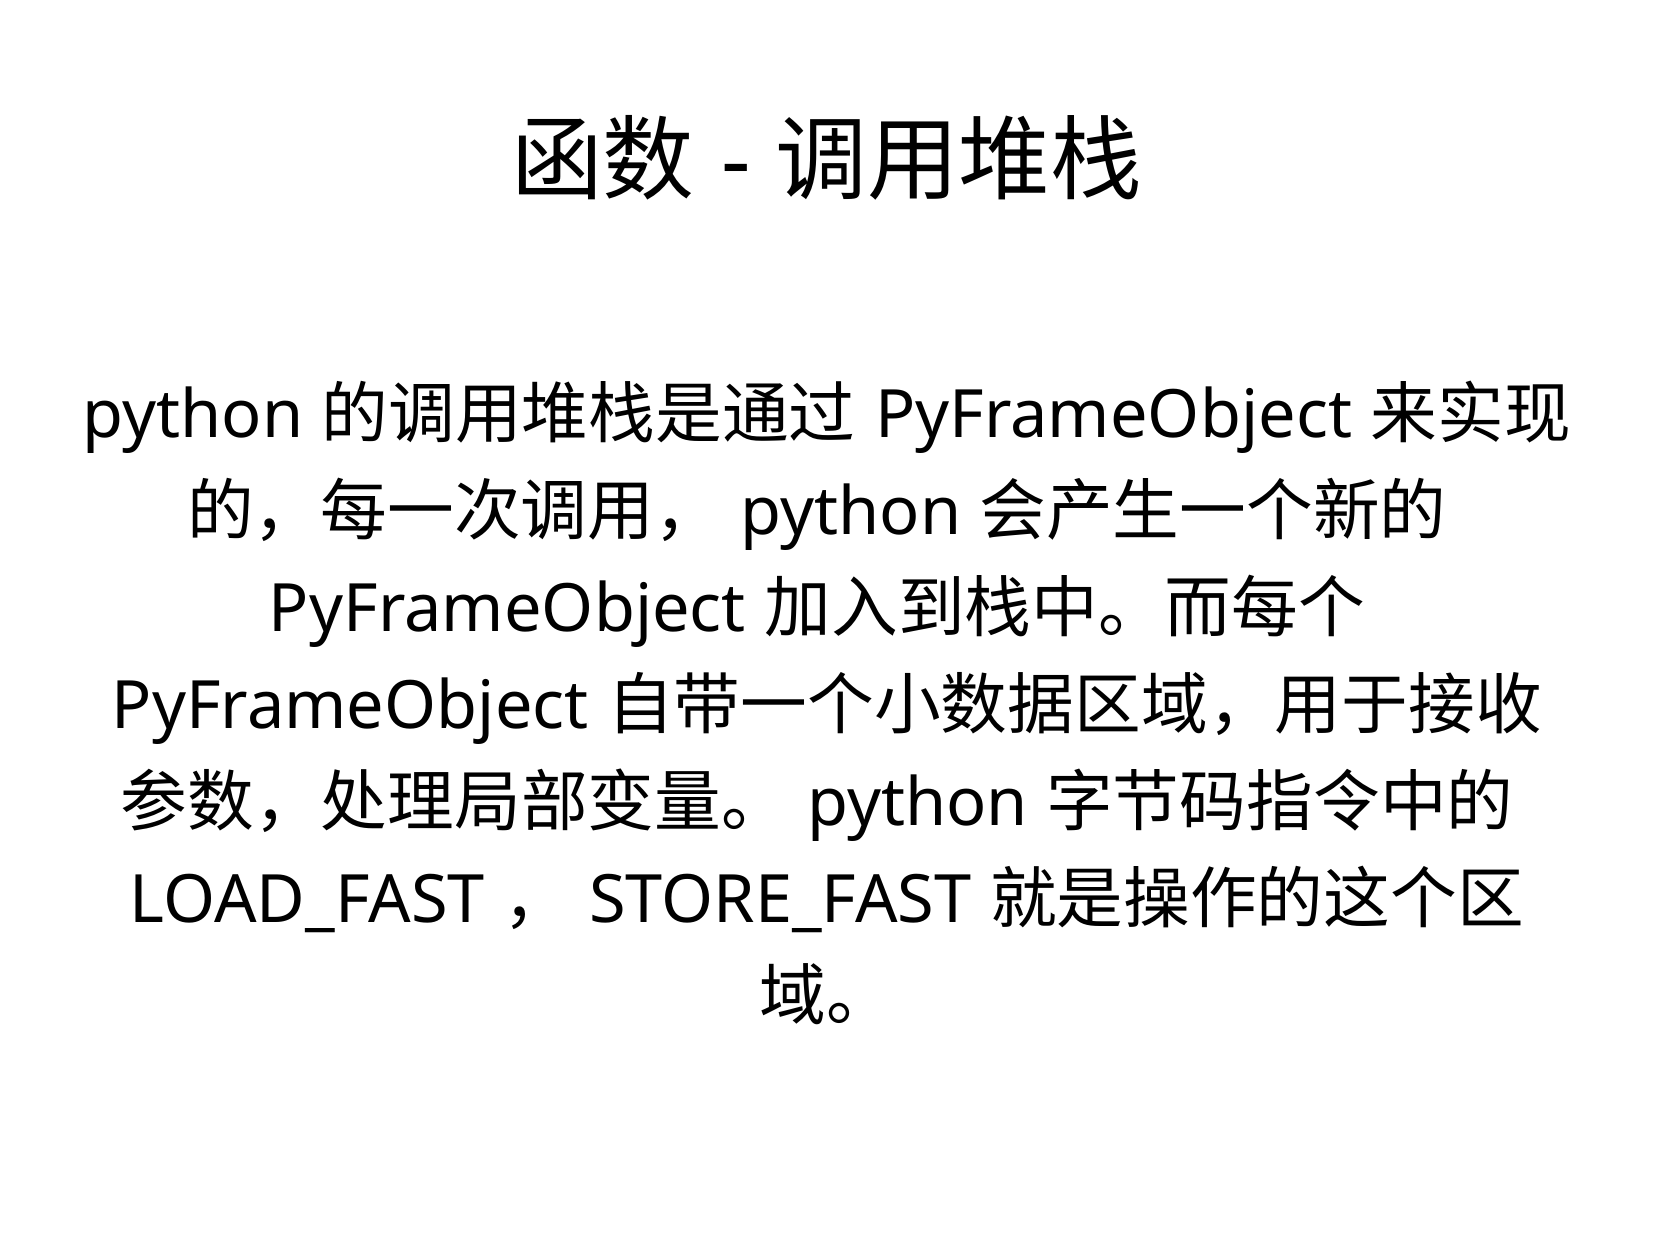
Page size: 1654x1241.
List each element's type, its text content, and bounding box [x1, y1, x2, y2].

subtitle python的调用堆栈是通过PyFrameObject来实现的，每一次调用，python会产生一个新的PyFrameObject加入到栈中。而每个PyFrameObject自带一个小数据区域，用于接收参数，处理局部变量。python字节码指令中的LOAD_FAST，STORE_FAST就是操作的这个区域。 [82, 297, 1571, 1102]
title 函数-调用堆栈 [82, 56, 1571, 250]
